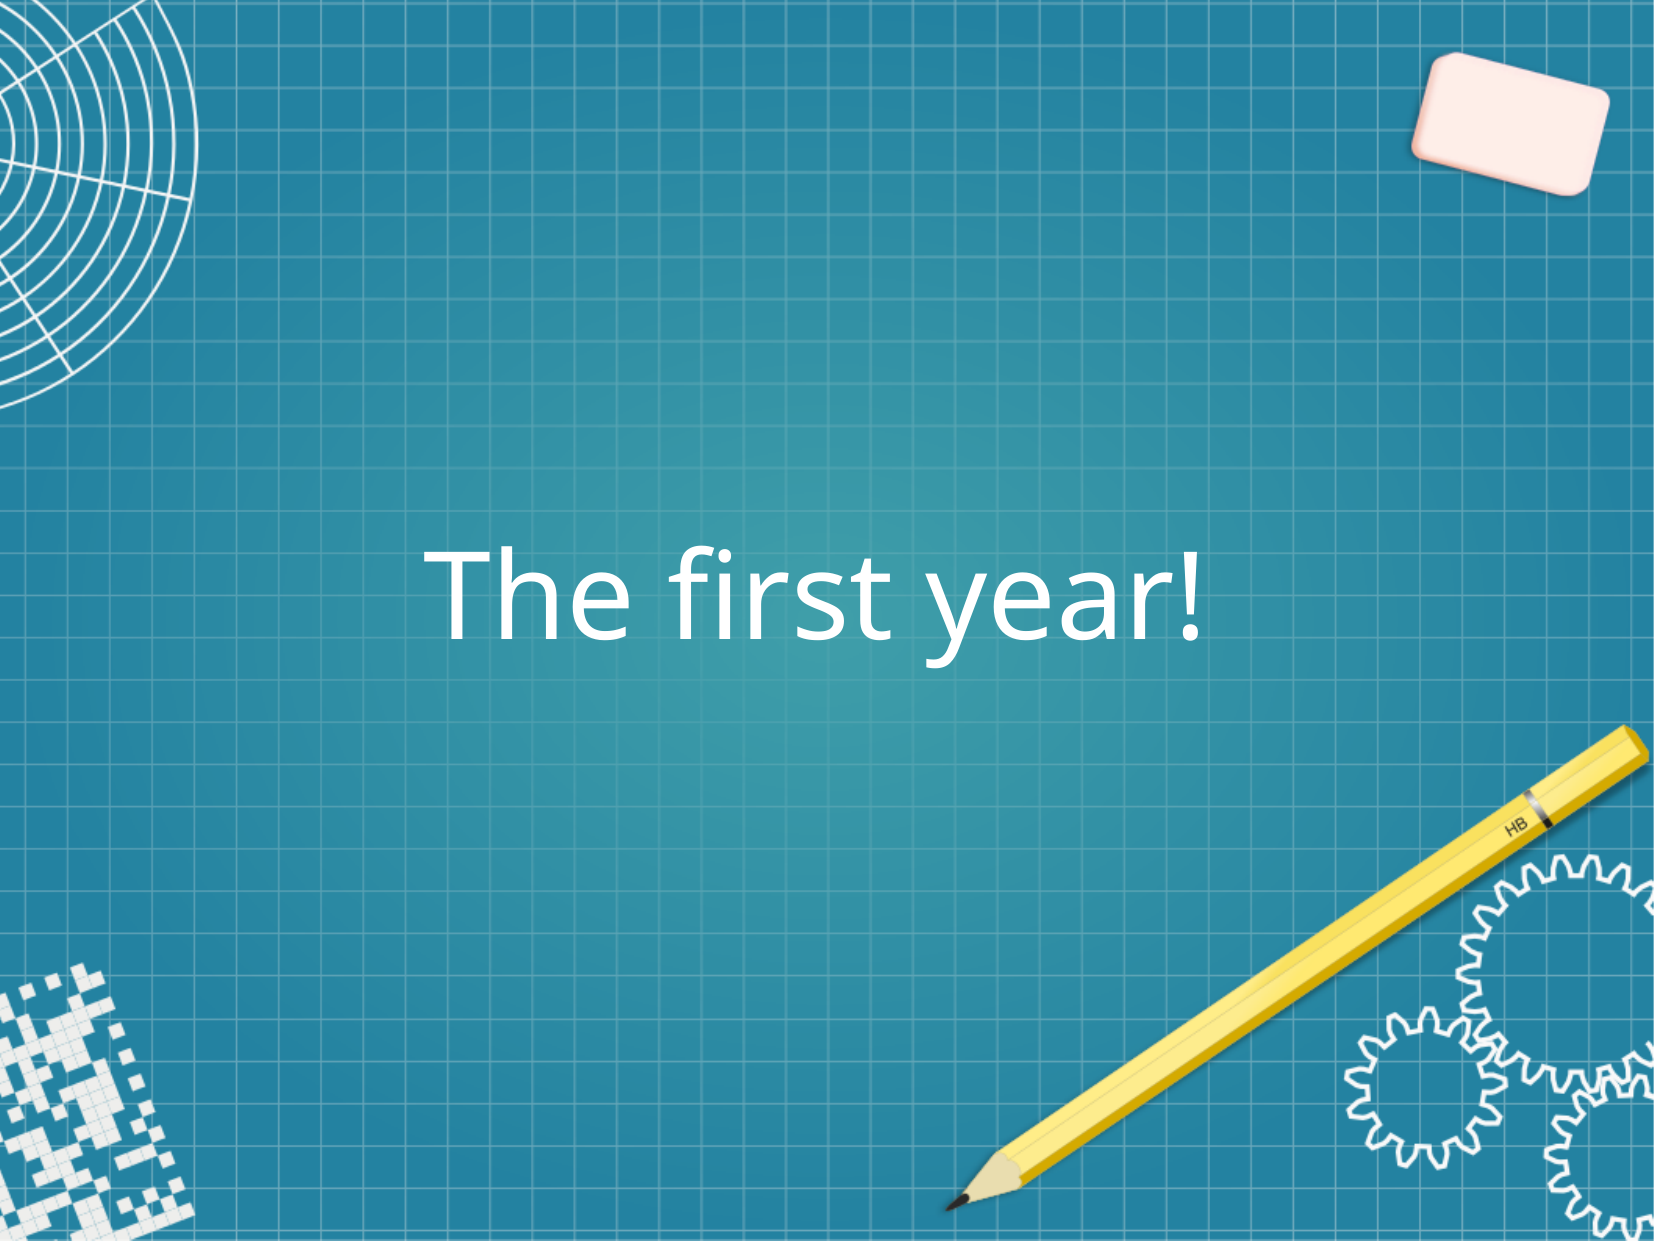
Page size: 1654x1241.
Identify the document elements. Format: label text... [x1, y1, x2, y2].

picture [0, 0, 1654, 1241]
title The first year! [71, 450, 1561, 734]
